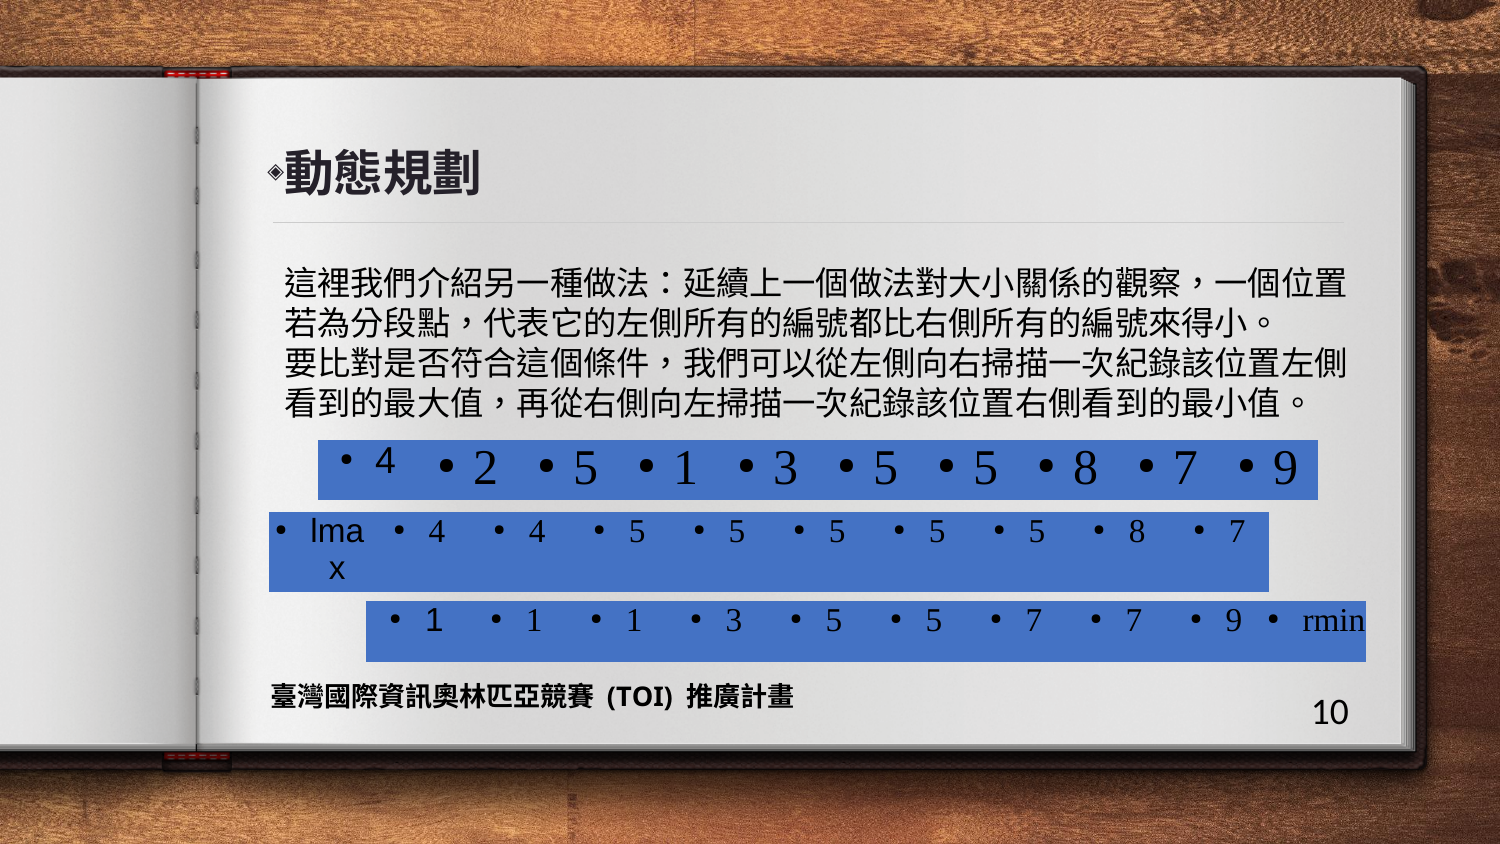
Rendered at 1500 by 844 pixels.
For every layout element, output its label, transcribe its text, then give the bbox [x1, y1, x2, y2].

table_header 1 [466, 601, 566, 662]
table_header 5 [569, 512, 669, 592]
table_header 8 [1069, 512, 1169, 592]
table_header 2 [418, 440, 518, 500]
table_header 4 [318, 440, 418, 500]
table_header lmax [269, 512, 369, 592]
table_header 8 [1018, 440, 1118, 500]
table_header 7 [1066, 601, 1166, 662]
table_header 5 [969, 512, 1069, 592]
table_header 5 [518, 440, 618, 500]
table_header 9 [1218, 440, 1318, 500]
table_header 5 [818, 440, 918, 500]
table_header 5 [866, 601, 966, 662]
table_header rmin [1266, 601, 1366, 662]
table_header 4 [469, 512, 569, 592]
table_header 5 [769, 512, 869, 592]
table_header 5 [918, 440, 1018, 500]
table_header 9 [1166, 601, 1266, 662]
table_header 1 [366, 601, 466, 662]
table_header 1 [618, 440, 718, 500]
table_header 4 [369, 512, 469, 592]
table_header 1 [566, 601, 666, 662]
table_header 3 [666, 601, 766, 662]
table_header 5 [669, 512, 769, 592]
table_header 3 [718, 440, 818, 500]
table_header 7 [1169, 512, 1269, 592]
table_header 7 [1118, 440, 1218, 500]
table_header 5 [766, 601, 866, 662]
text_box [1295, 672, 1386, 737]
table_header 7 [966, 601, 1066, 662]
text_box 這裡我們介紹另一種做法：延續上一個做法對大小關係的觀察，一個位置若為分段點，代表它的左側所有的編號都比右側所有的編號來得小。 要比對是否符合這個條件，我們可以從左側向右掃描一次紀錄該位置左側看到的最大值，再從右側向左掃描一次紀錄該位置右側看到的最小值。 [269, 254, 1367, 432]
list 動態規劃 [252, 126, 1194, 216]
table_header 5 [869, 512, 969, 592]
